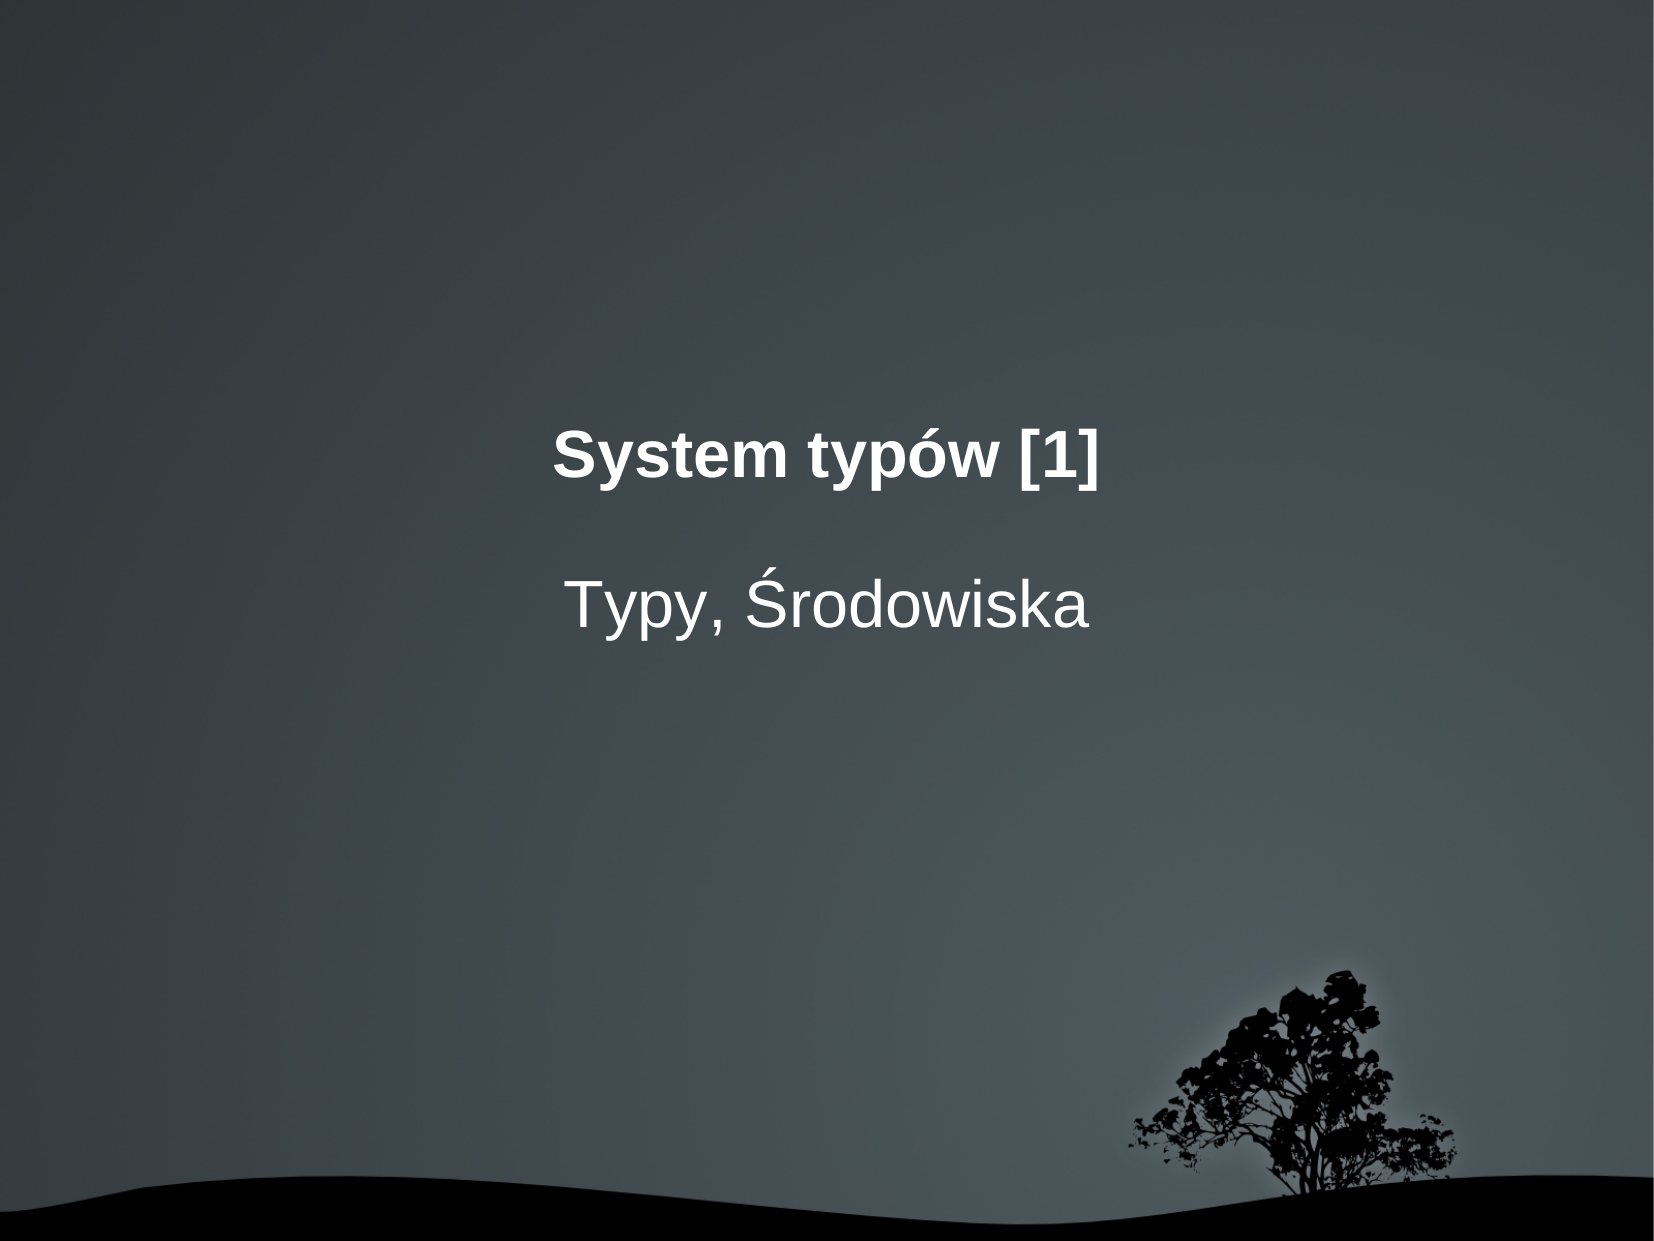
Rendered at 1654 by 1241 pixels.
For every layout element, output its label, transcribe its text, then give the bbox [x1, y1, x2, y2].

picture [0, 0, 1654, 1241]
subtitle System typów [1] Typy, Środowiska [82, 49, 1571, 1109]
